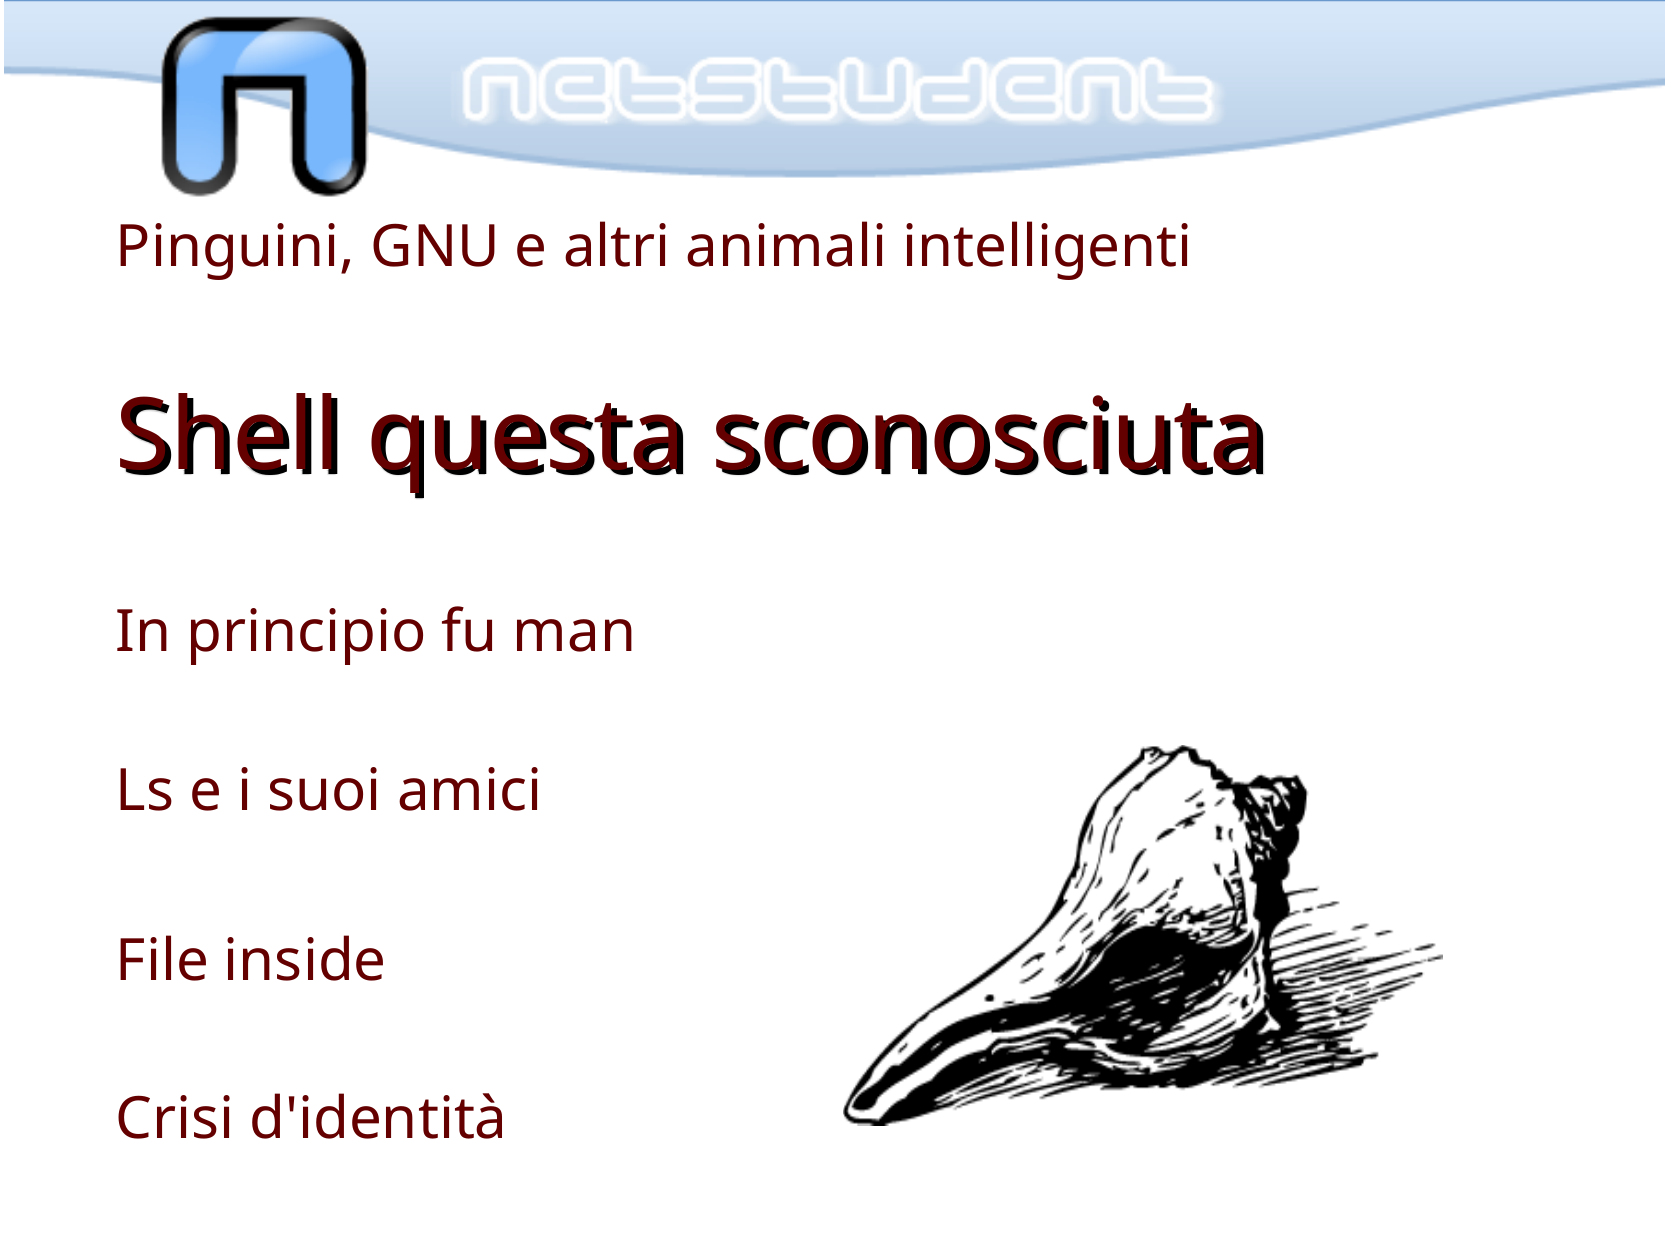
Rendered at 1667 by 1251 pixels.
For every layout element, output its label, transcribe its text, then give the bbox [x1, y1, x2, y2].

picture [0, 0, 1667, 1251]
title Pinguini, GNU e altri animali intelligenti Shell questa sconosciuta In principio fu man Ls e i suoi amici File inside Crisi d'identità [109, 266, 1462, 1093]
